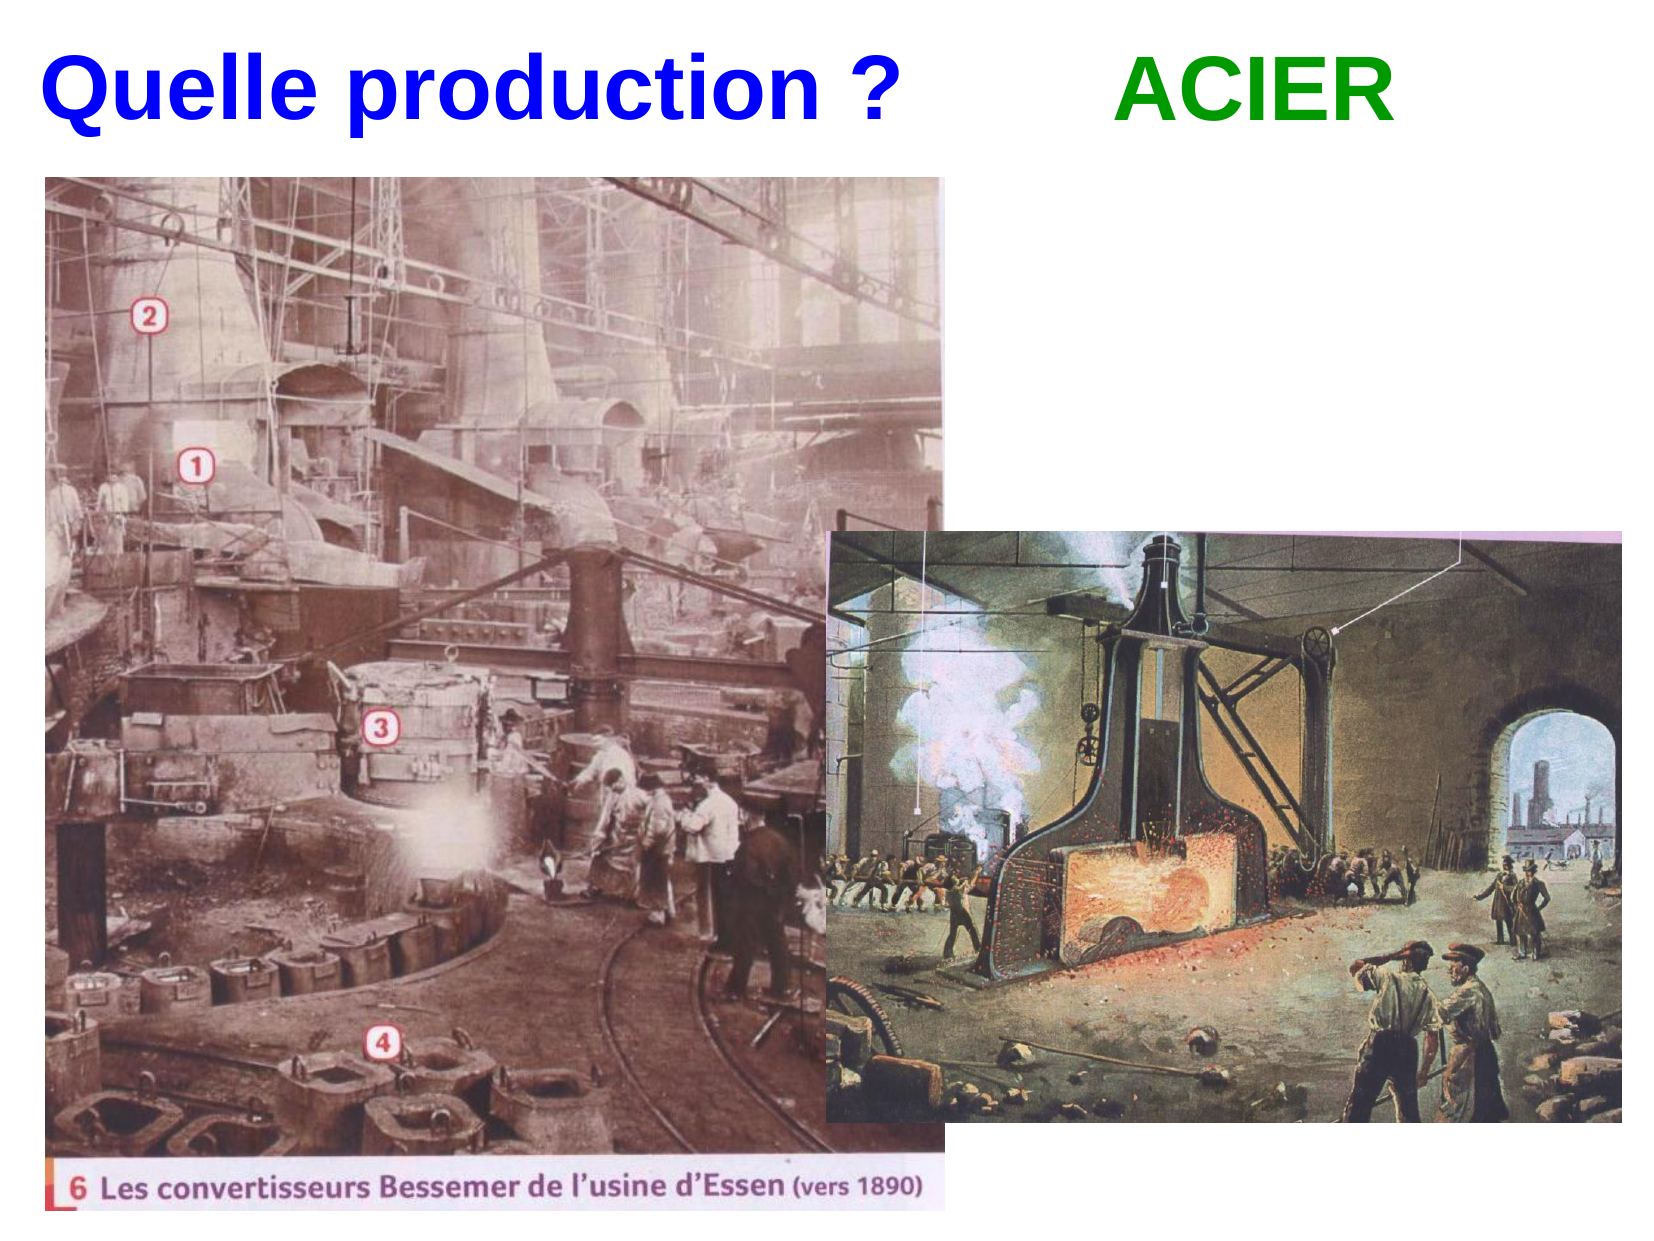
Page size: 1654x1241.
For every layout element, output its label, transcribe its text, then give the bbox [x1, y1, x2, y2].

picture [45, 250, 1622, 1211]
text_box Quelle production ? [0, 29, 945, 250]
text_box ACIER [1003, 30, 1506, 148]
